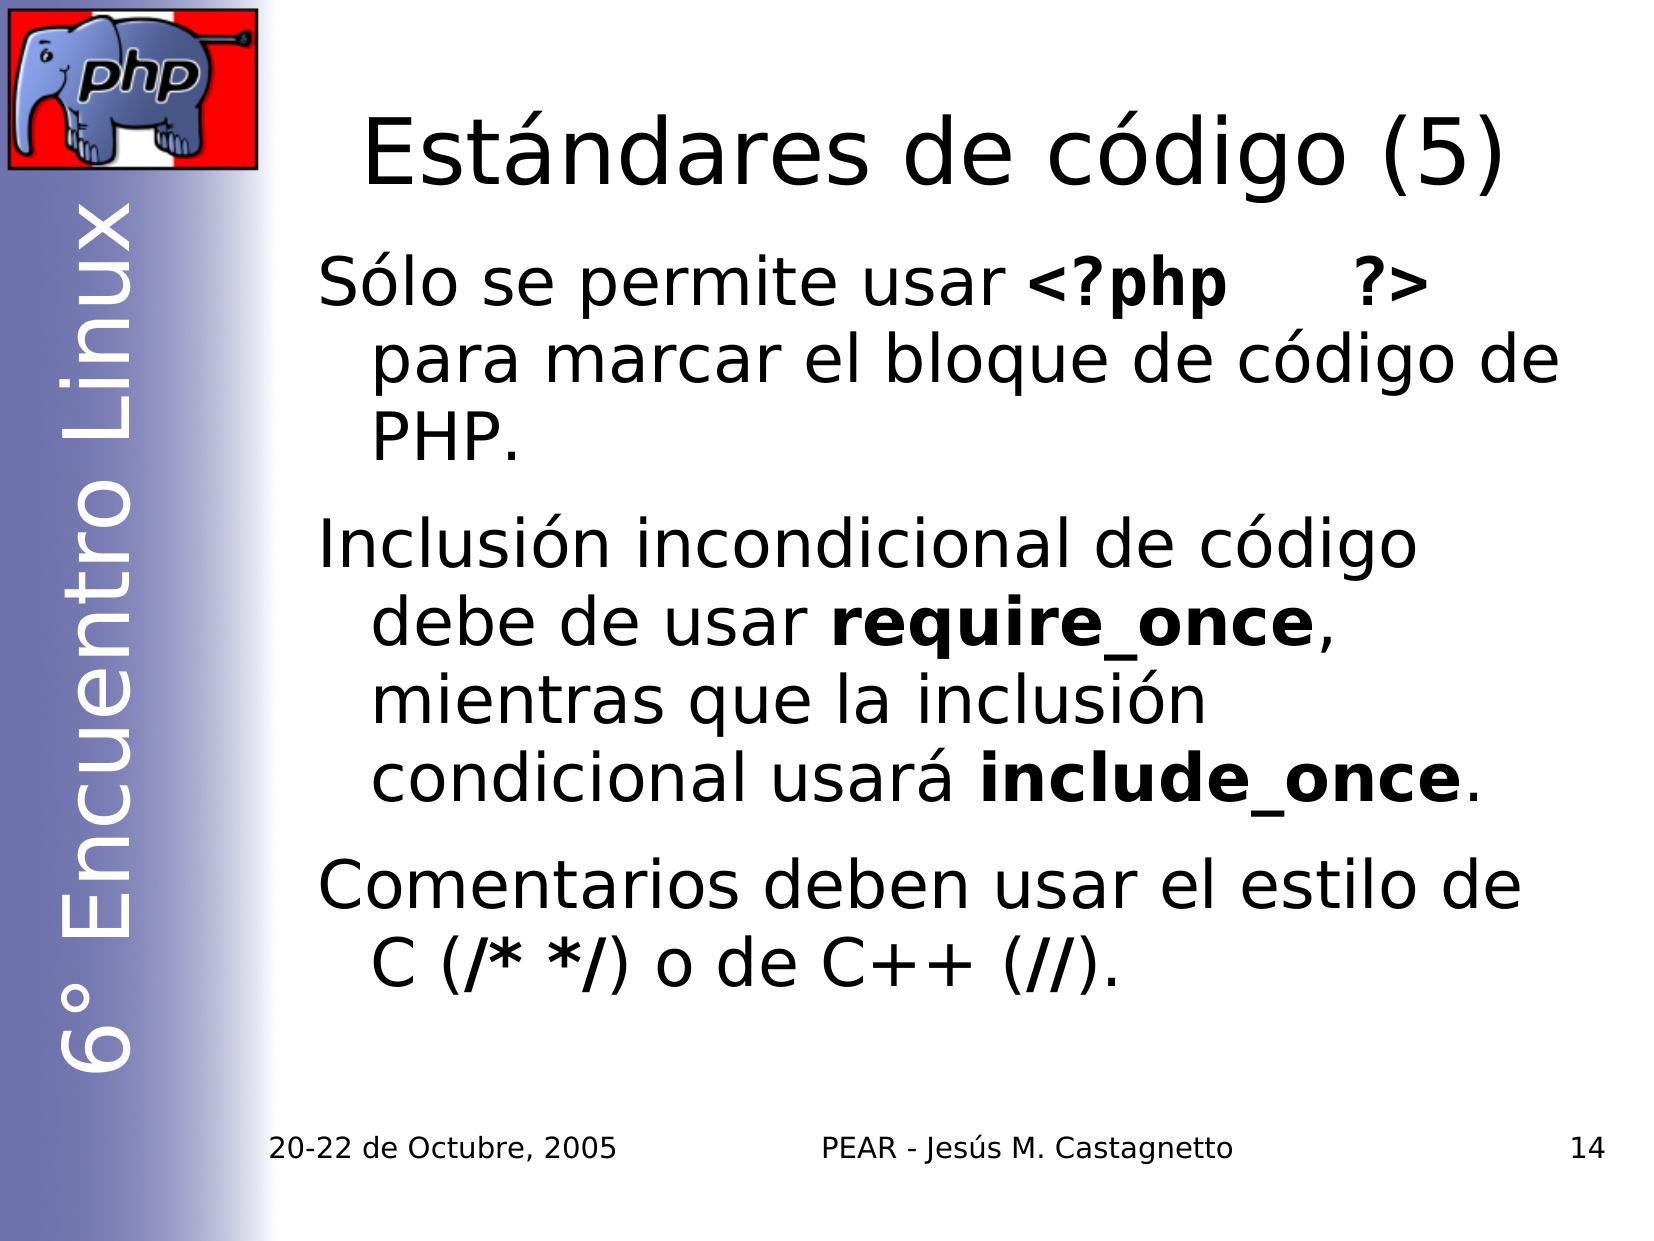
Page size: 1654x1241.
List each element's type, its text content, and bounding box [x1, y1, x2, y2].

title Estándares de código (5) [300, 49, 1571, 242]
list Sólo se permite usar <?php ?> para marcar el bloque de código de PHP. Inclusión incondicional de código debe de usar require_once, mientras que la inclusión condicional usará include_once. Comentarios deben usar el estilo de C (/* */) o de C++ (//). [300, 242, 1571, 1062]
picture [0, 0, 1654, 1241]
